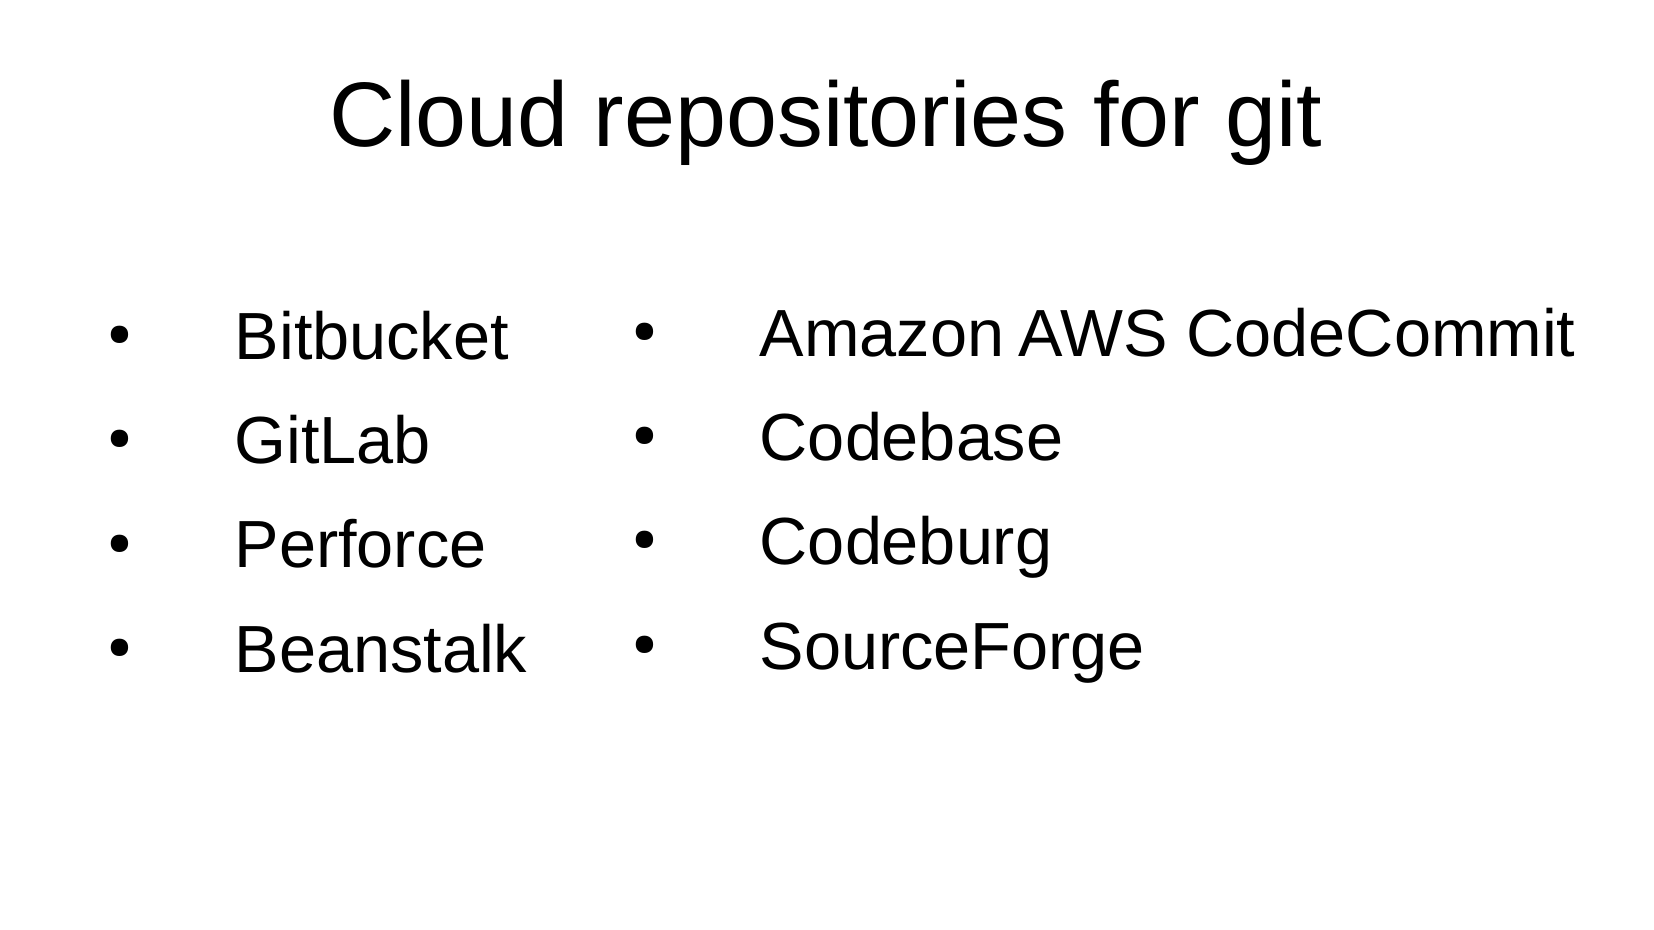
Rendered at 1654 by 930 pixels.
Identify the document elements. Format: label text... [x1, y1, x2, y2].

list Amazon AWS CodeCommit Codebase Codeburg SourceForge [615, 191, 1628, 732]
title Cloud repositories for git [82, 37, 1571, 193]
list Bitbucket GitLab Perforce Beanstalk [90, 299, 713, 839]
